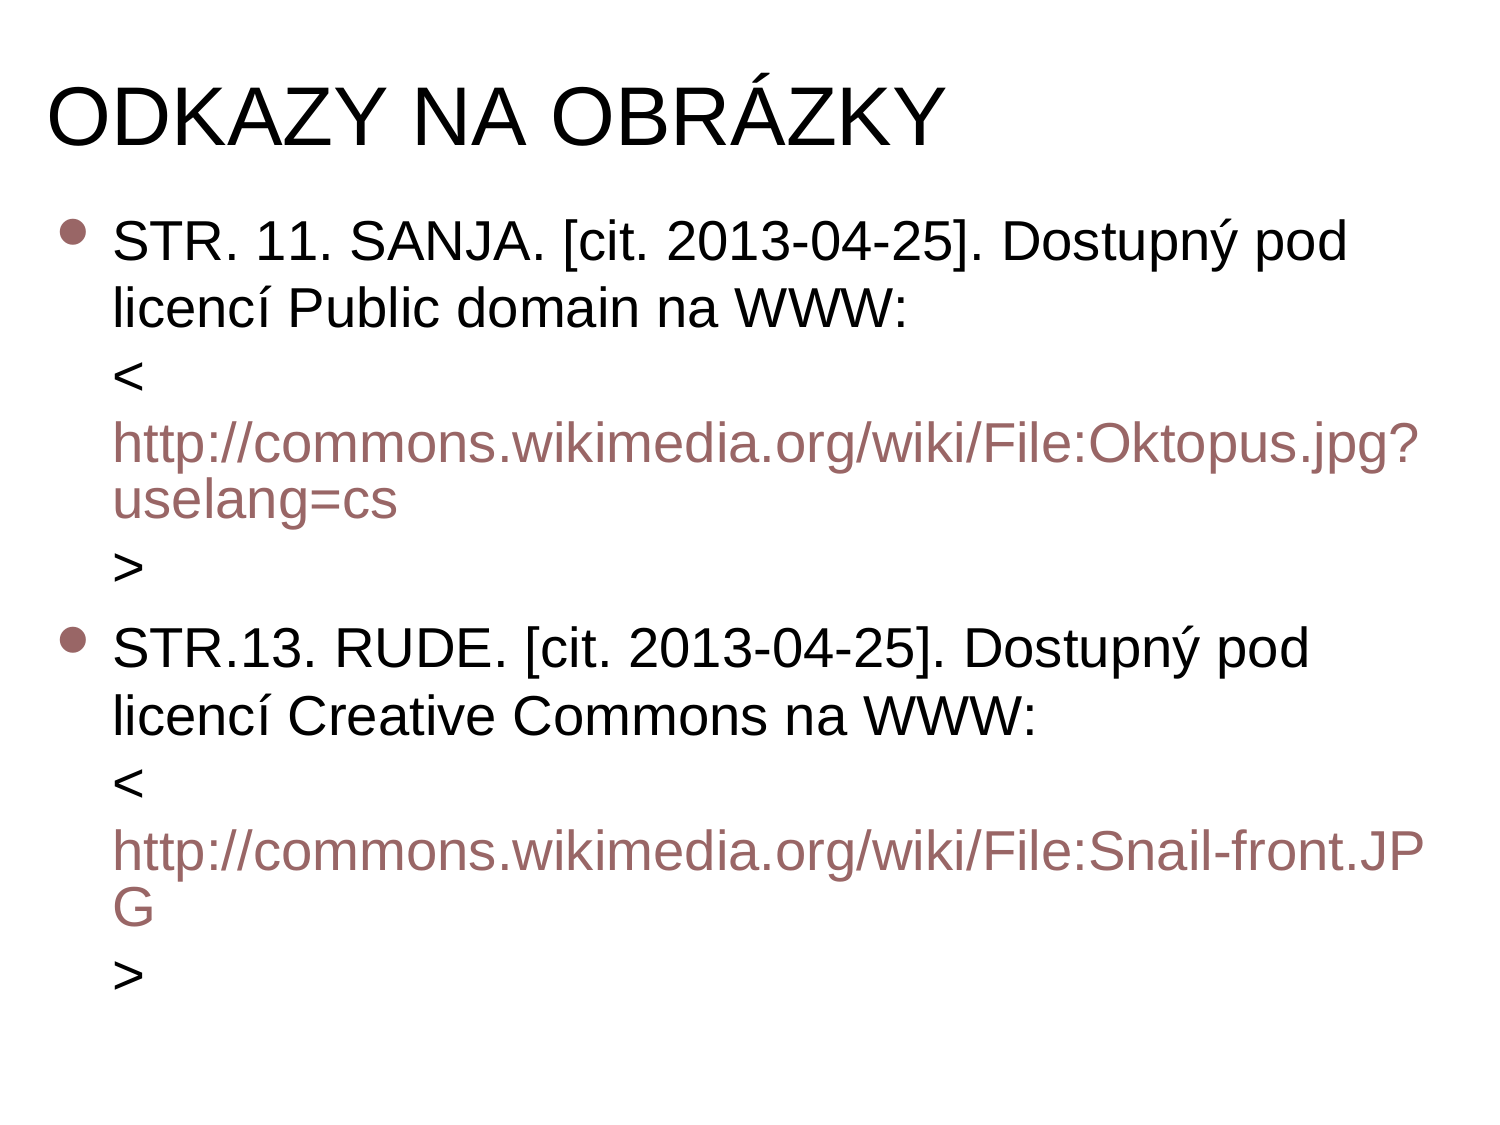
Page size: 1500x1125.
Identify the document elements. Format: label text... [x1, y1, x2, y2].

title ODKAZY NA OBRÁZKY [31, 37, 1347, 188]
list STR. 11. SANJA. [cit. 2013-04-25]. Dostupný pod licencí Public domain na WWW: <http://commons.wikimedia.org/wiki/File:Oktopus.jpg?uselang=cs> STR.13. RUDE. [cit. 2013-04-25]. Dostupný pod licencí Creative Commons na WWW: <http://commons.wikimedia.org/wiki/File:Snail-front.JPG> [41, 196, 1447, 988]
